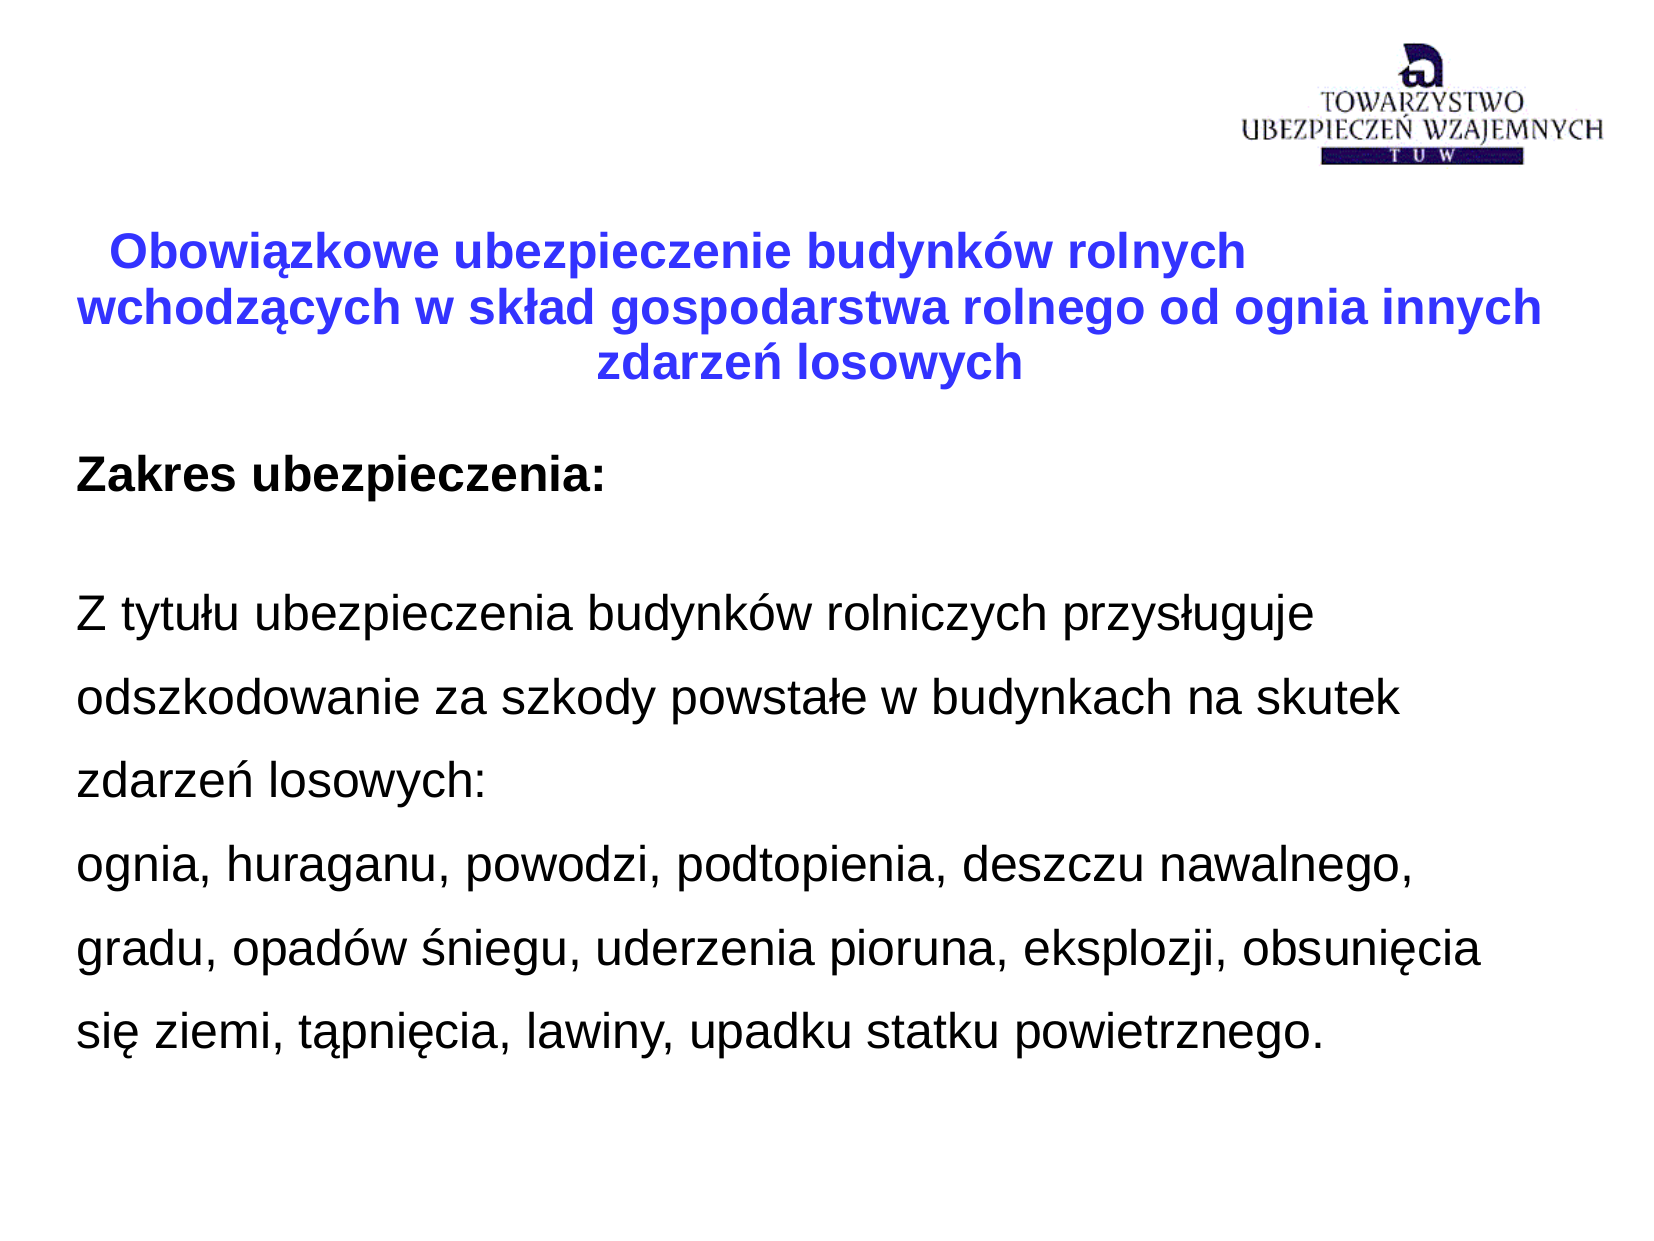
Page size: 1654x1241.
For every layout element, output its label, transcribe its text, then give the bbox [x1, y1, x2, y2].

text_box Obowiązkowe ubezpieczenie budynków rolnych wchodzących w skład gospodarstwa rolnego od ognia innych zdarzeń losowych Zakres ubezpieczenia: Z tytułu ubezpieczenia budynków rolniczych przysługuje odszkodowanie za szkody powstałe w budynkach na skutek zdarzeń losowych: ognia, huraganu, powodzi, podtopienia, deszczu nawalnego, gradu, opadów śniegu, uderzenia pioruna, eksplozji, obsunięcia się ziemi, tąpnięcia, lawiny, upadku statku powietrznego. [62, 215, 1560, 1075]
picture [1240, 41, 1605, 169]
